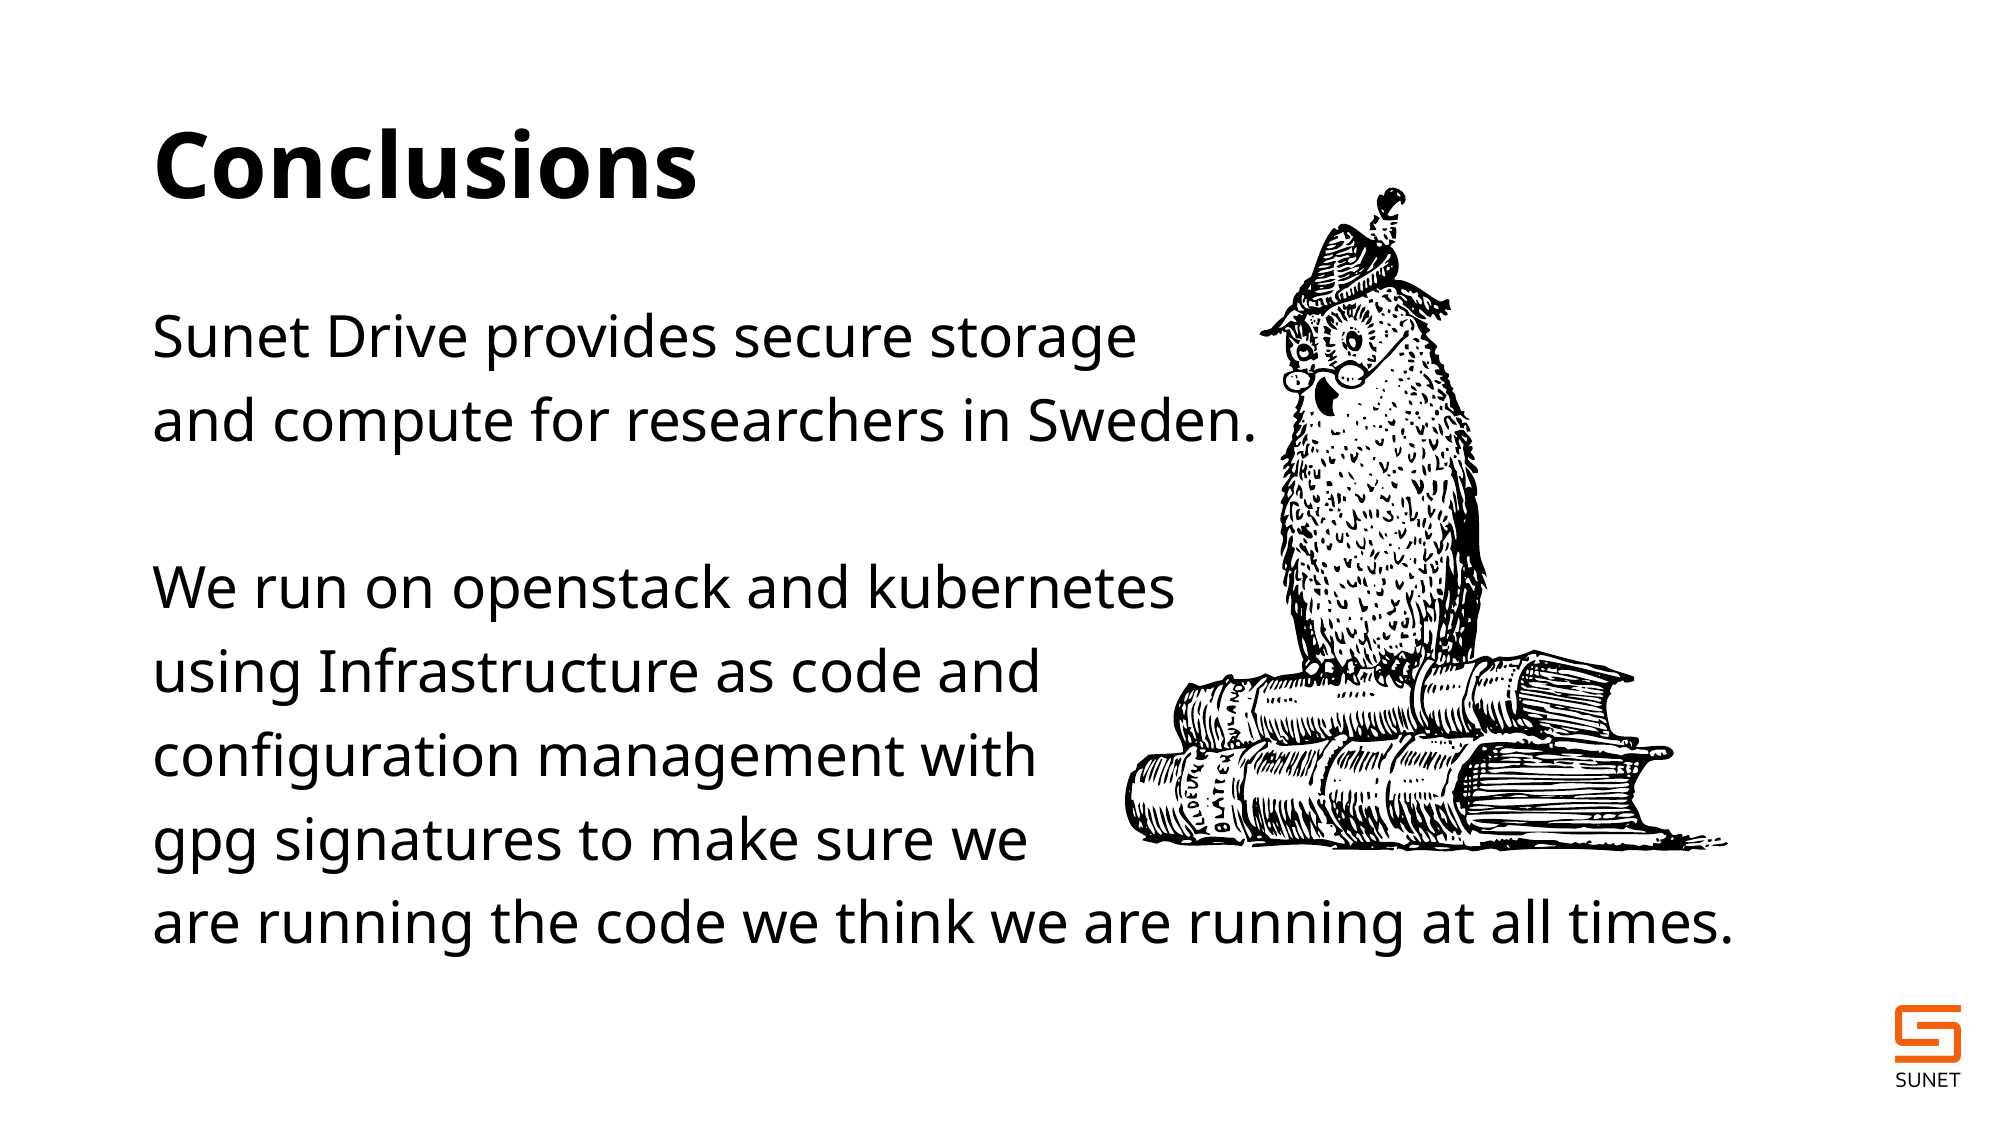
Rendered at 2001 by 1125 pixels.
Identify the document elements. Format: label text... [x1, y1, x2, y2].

list Sunet Drive provides secure storage and compute for researchers in Sweden. We run on openstack and kubernetes using Infrastructure as code and configuration management with gpg signatures to make sure we are running the code we think we are running at all times. [137, 299, 1863, 949]
title Conclusions [137, 59, 1863, 278]
picture [1125, 187, 1729, 852]
picture [1895, 1005, 1961, 1092]
